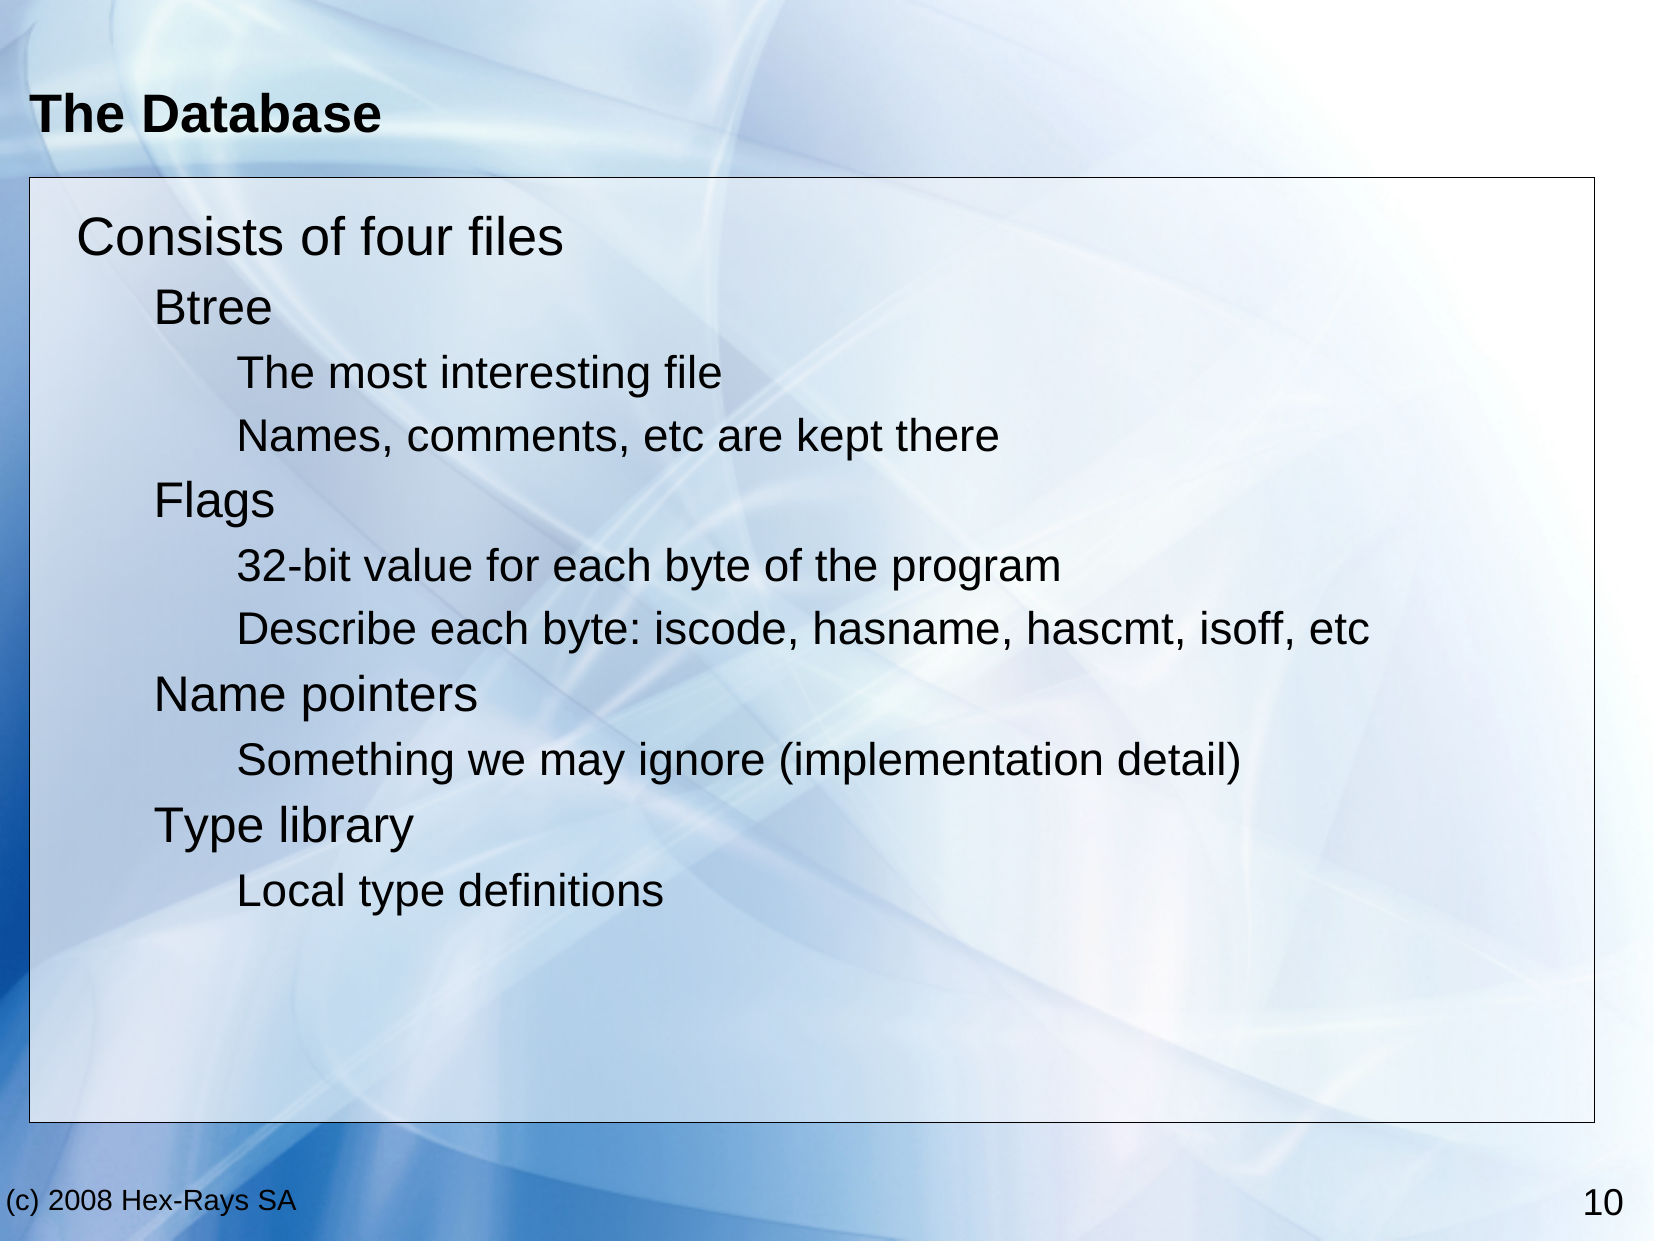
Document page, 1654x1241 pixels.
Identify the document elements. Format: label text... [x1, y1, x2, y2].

list Consists of four files Btree The most interesting file Names, comments, etc are kept there Flags 32-bit value for each byte of the program Describe each byte: iscode, hasname, hascmt, isoff, etc Name pointers Something we may ignore (implementation detail) Type library Local type definitions [59, 206, 1536, 1123]
picture [0, 0, 1654, 1241]
title The Database [29, 49, 1506, 178]
